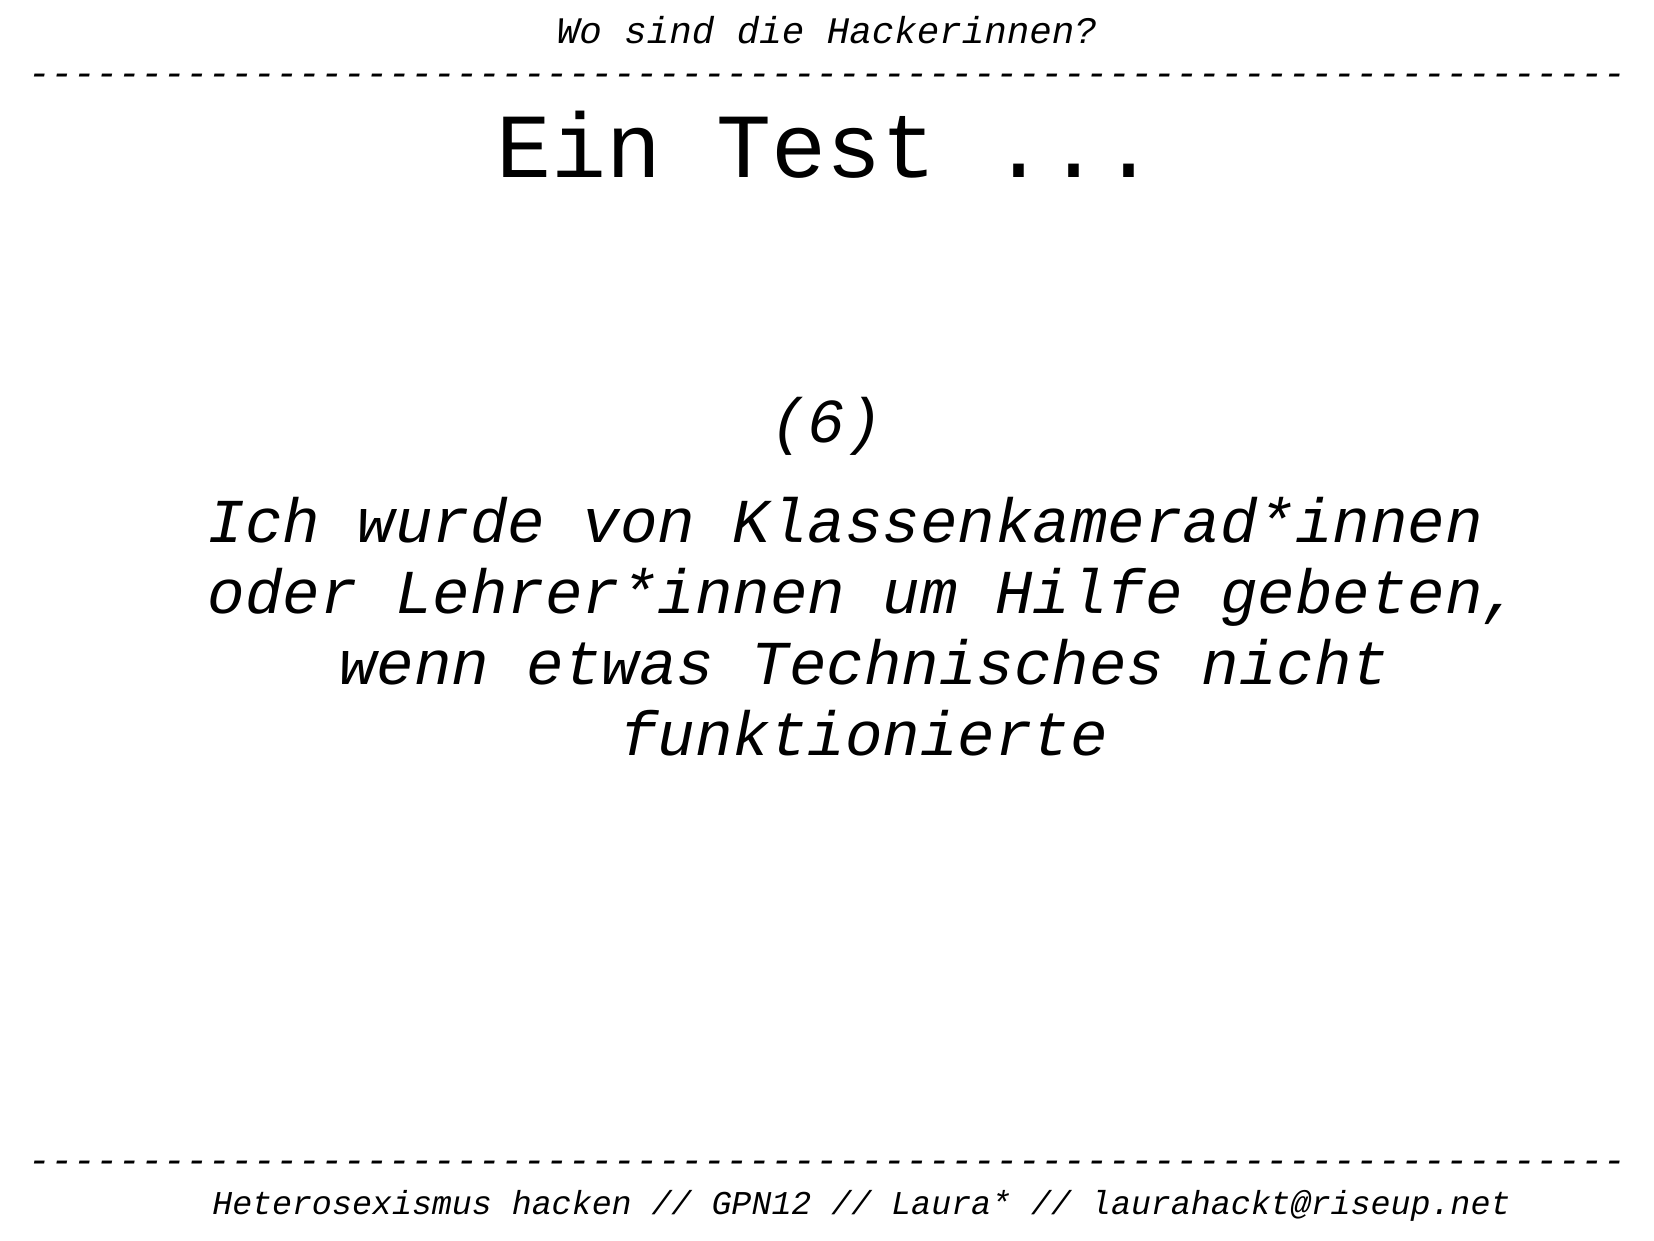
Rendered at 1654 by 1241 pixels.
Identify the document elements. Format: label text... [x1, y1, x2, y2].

list (6) Ich wurde von Klassenkamerad*innen oder Lehrer*innen um Hilfe gebeten, wenn etwas Technisches nicht funktionierte [82, 290, 1571, 1098]
list Heterosexismus hacken // GPN12 // Laura* // laurahackt@riseup.net [0, 1186, 1654, 1241]
title Ein Test ... [82, 98, 1571, 257]
title ----------------------------------------------------------------------- [0, 1098, 1654, 1184]
title Wo sind die Hackerinnen? ----------------------------------------------------------------------- [0, 12, 1654, 98]
